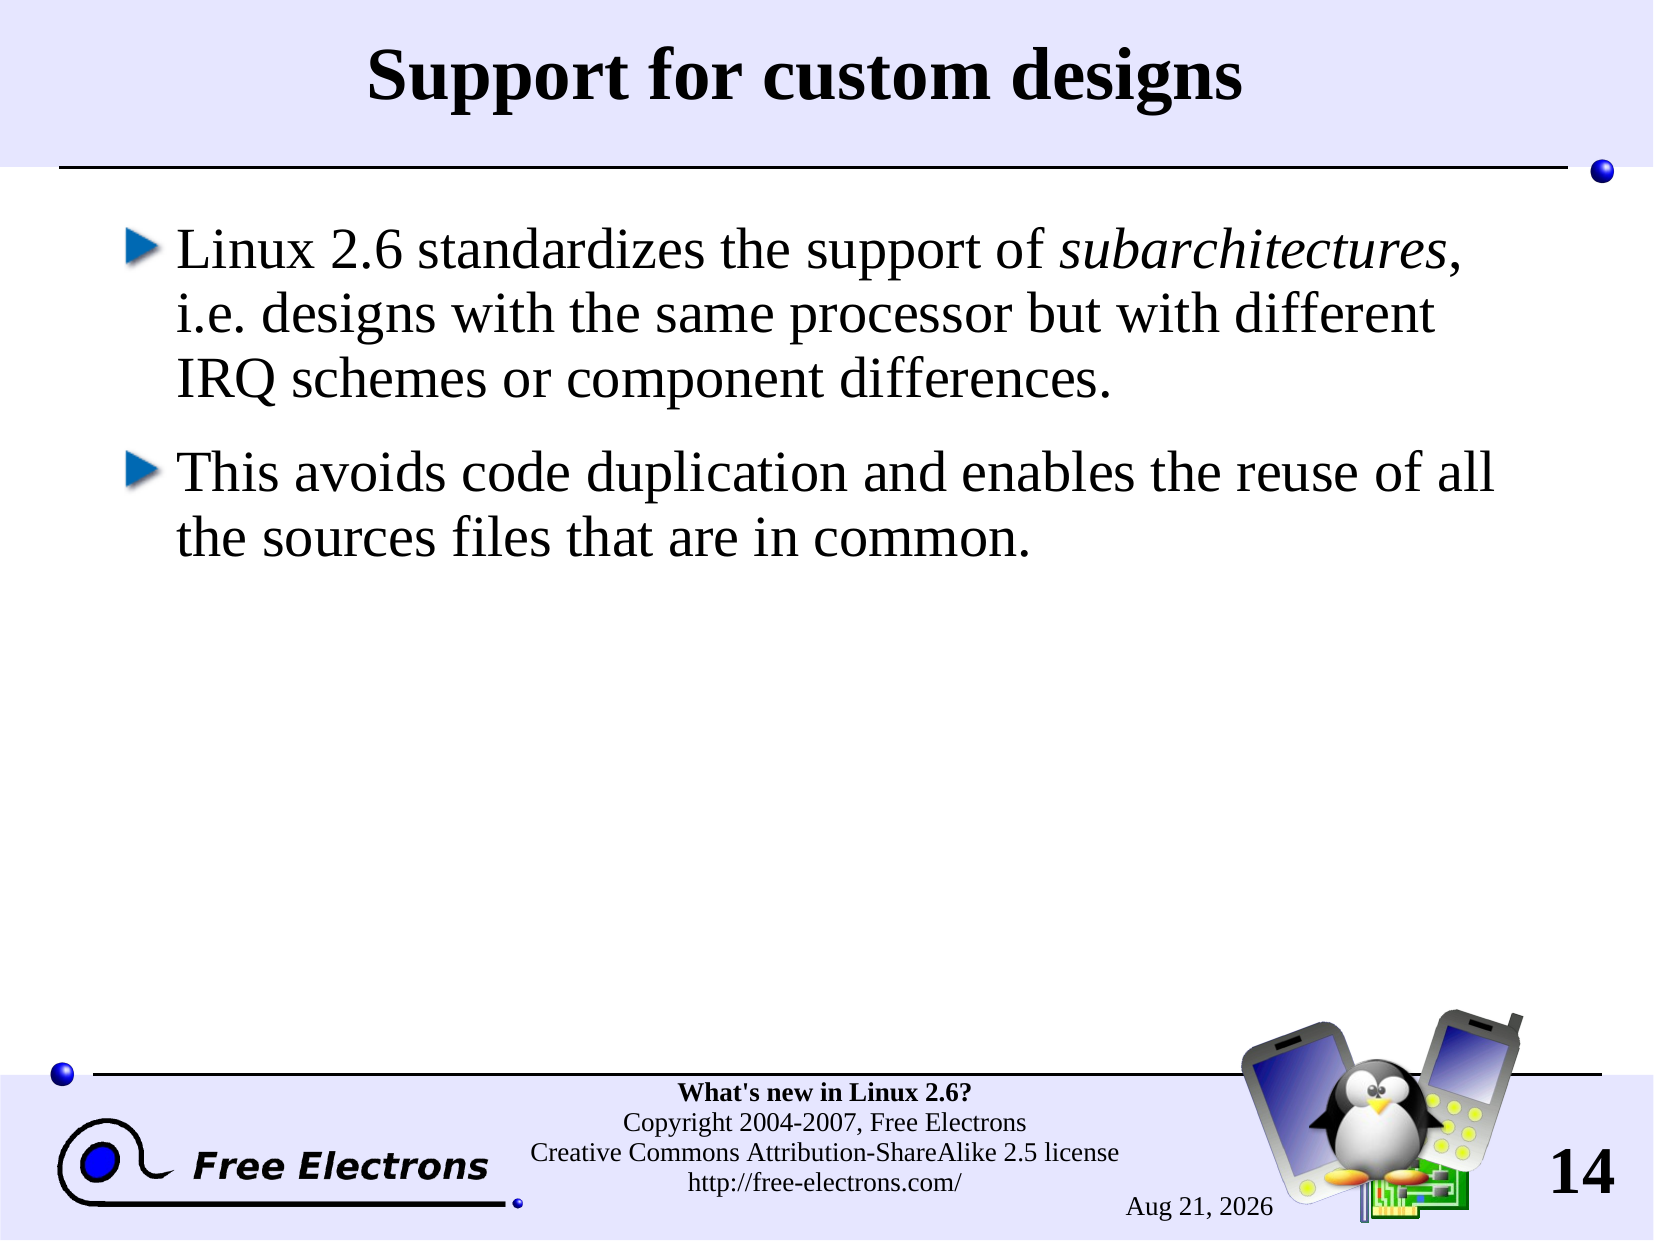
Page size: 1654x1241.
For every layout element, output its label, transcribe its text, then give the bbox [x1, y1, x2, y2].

picture [1231, 1007, 1538, 1241]
list Linux 2.6 standardizes the support of subarchitectures, i.e. designs with the same processor but with different IRQ schemes or component differences. This avoids code duplication and enables the reuse of all the sources files that are in common. [105, 216, 1518, 1066]
picture [50, 1107, 527, 1216]
title Support for custom designs [60, 25, 1551, 124]
